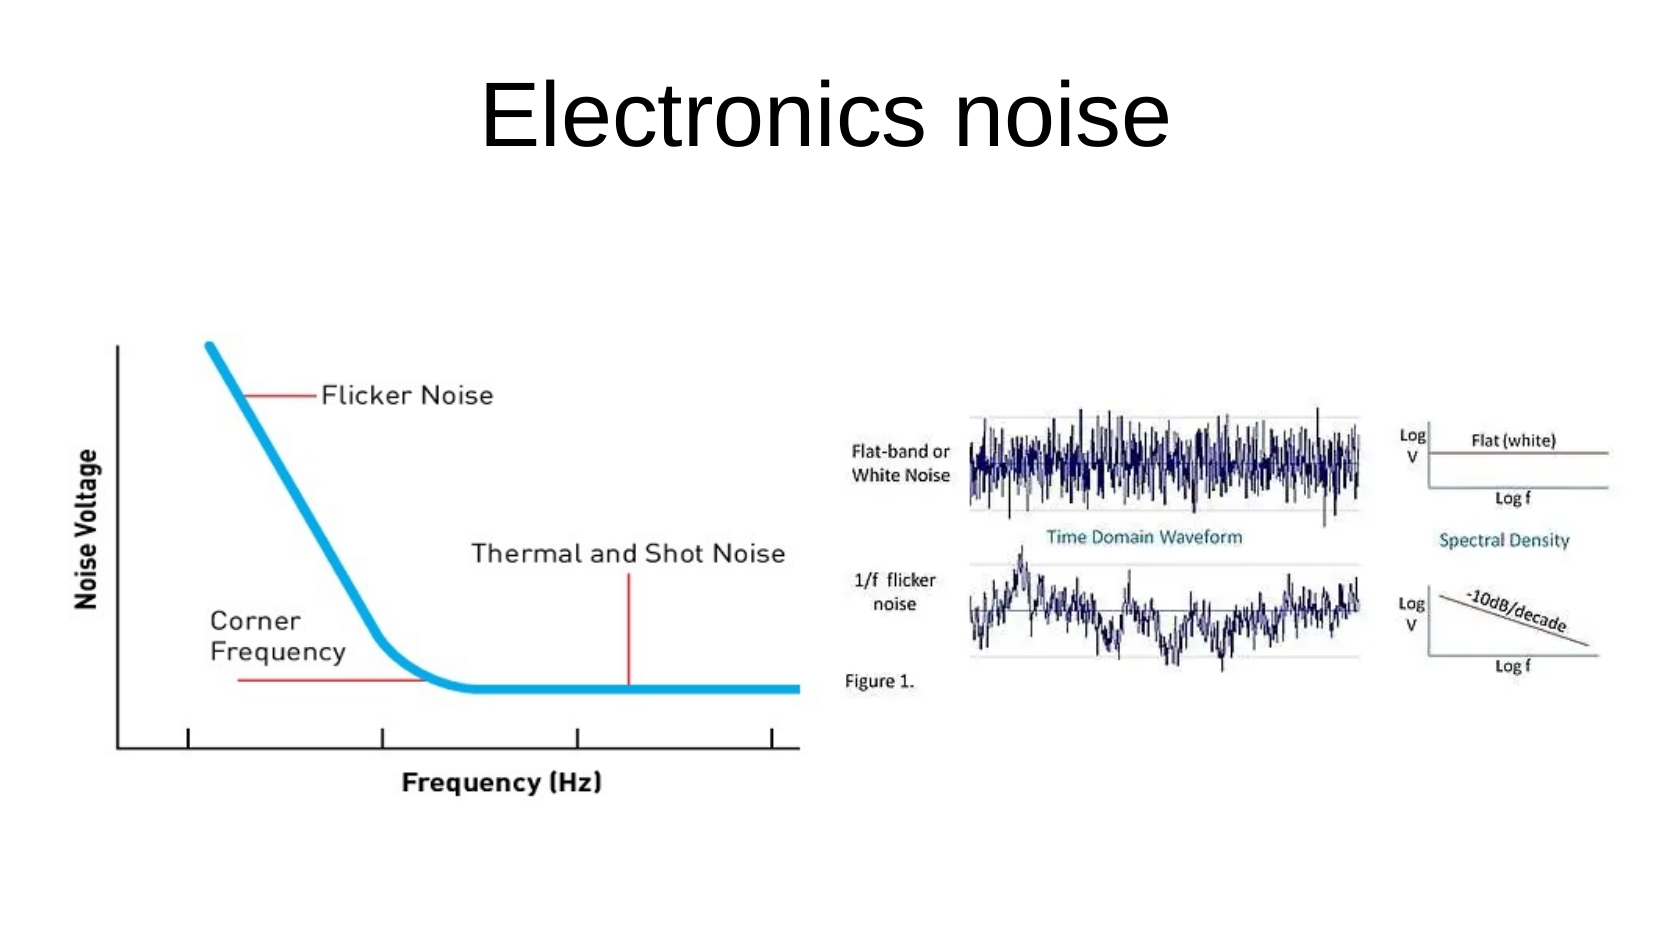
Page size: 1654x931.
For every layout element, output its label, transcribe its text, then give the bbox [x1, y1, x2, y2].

title Electronics noise [82, 37, 1571, 193]
picture [68, 331, 1642, 801]
